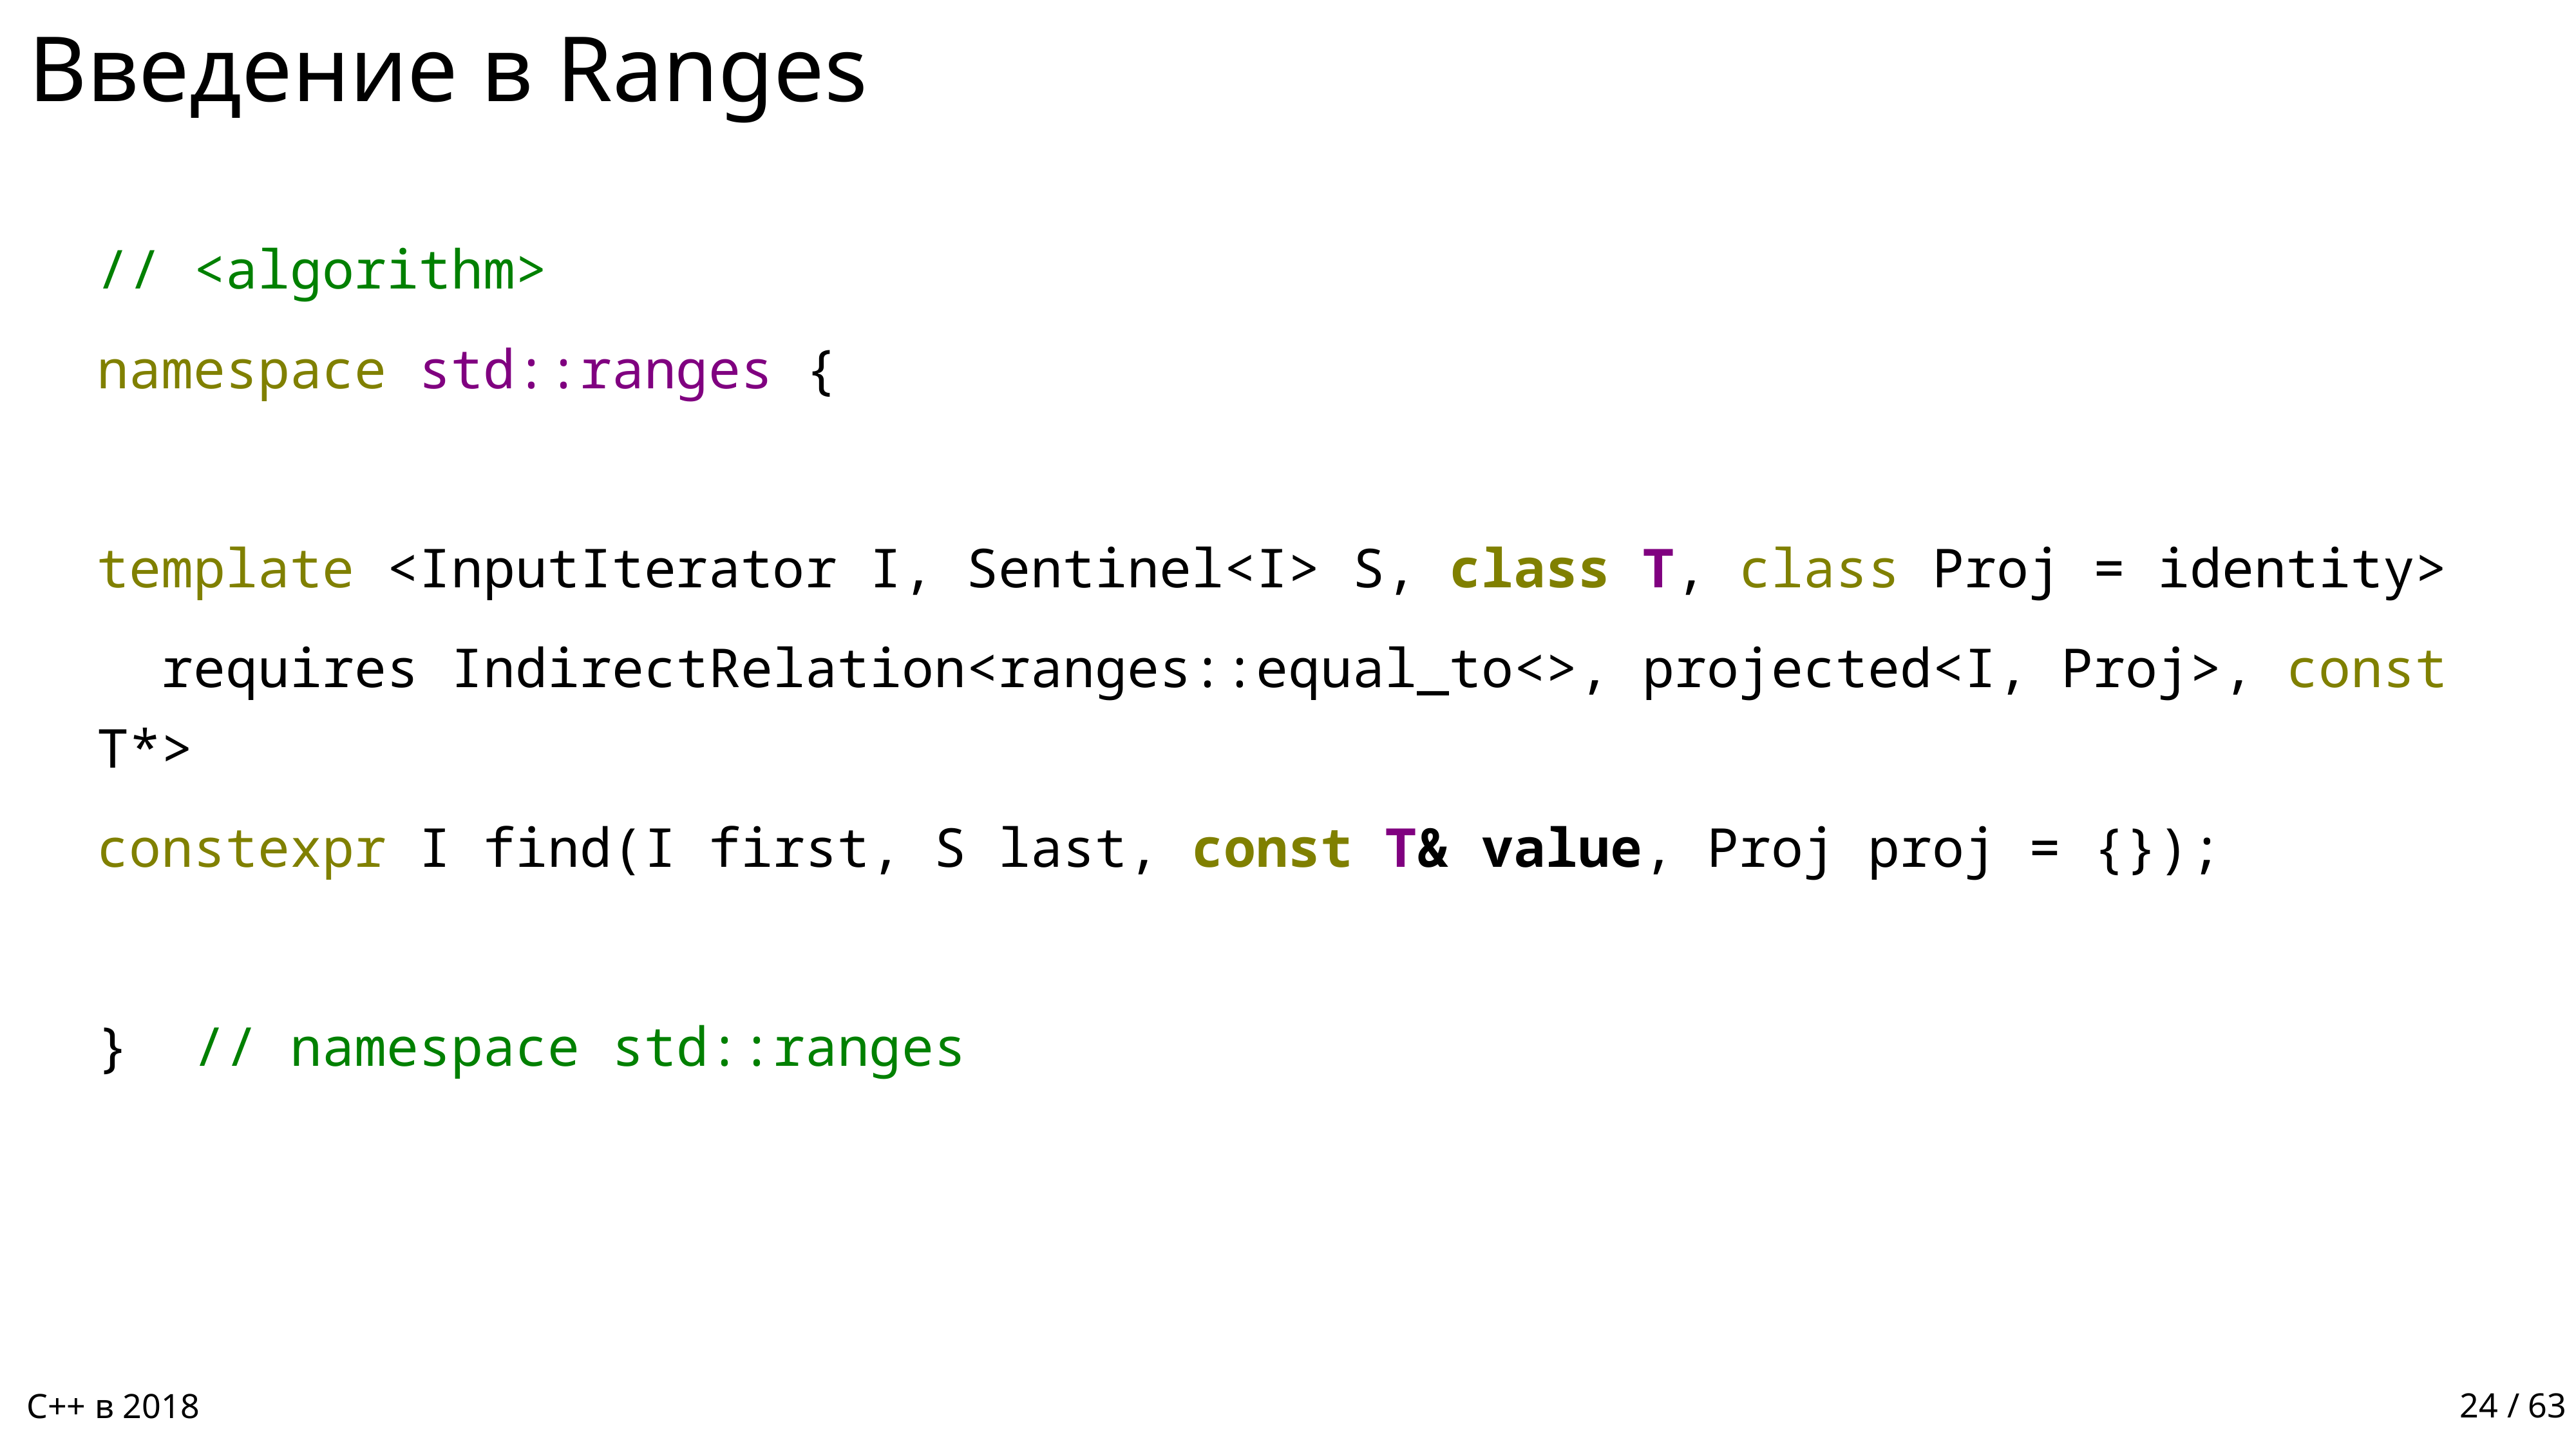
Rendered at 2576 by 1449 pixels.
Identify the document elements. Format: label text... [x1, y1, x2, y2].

title Введение в Ranges [19, 19, 2551, 155]
list C++ в 2018 [17, 1376, 1114, 1431]
list // <algorithm> namespace std::ranges { template <InputIterator I, Sentinel<I> S, class T, class Proj = identity> requires IndirectRelation<ranges::equal_to<>, projected<I, Proj>, const T*> constexpr I find(I first, S last, const T& value, Proj proj = {}); } // namespace std::ranges [87, 214, 2551, 1382]
list <number> / 63 [1479, 1376, 2576, 1431]
